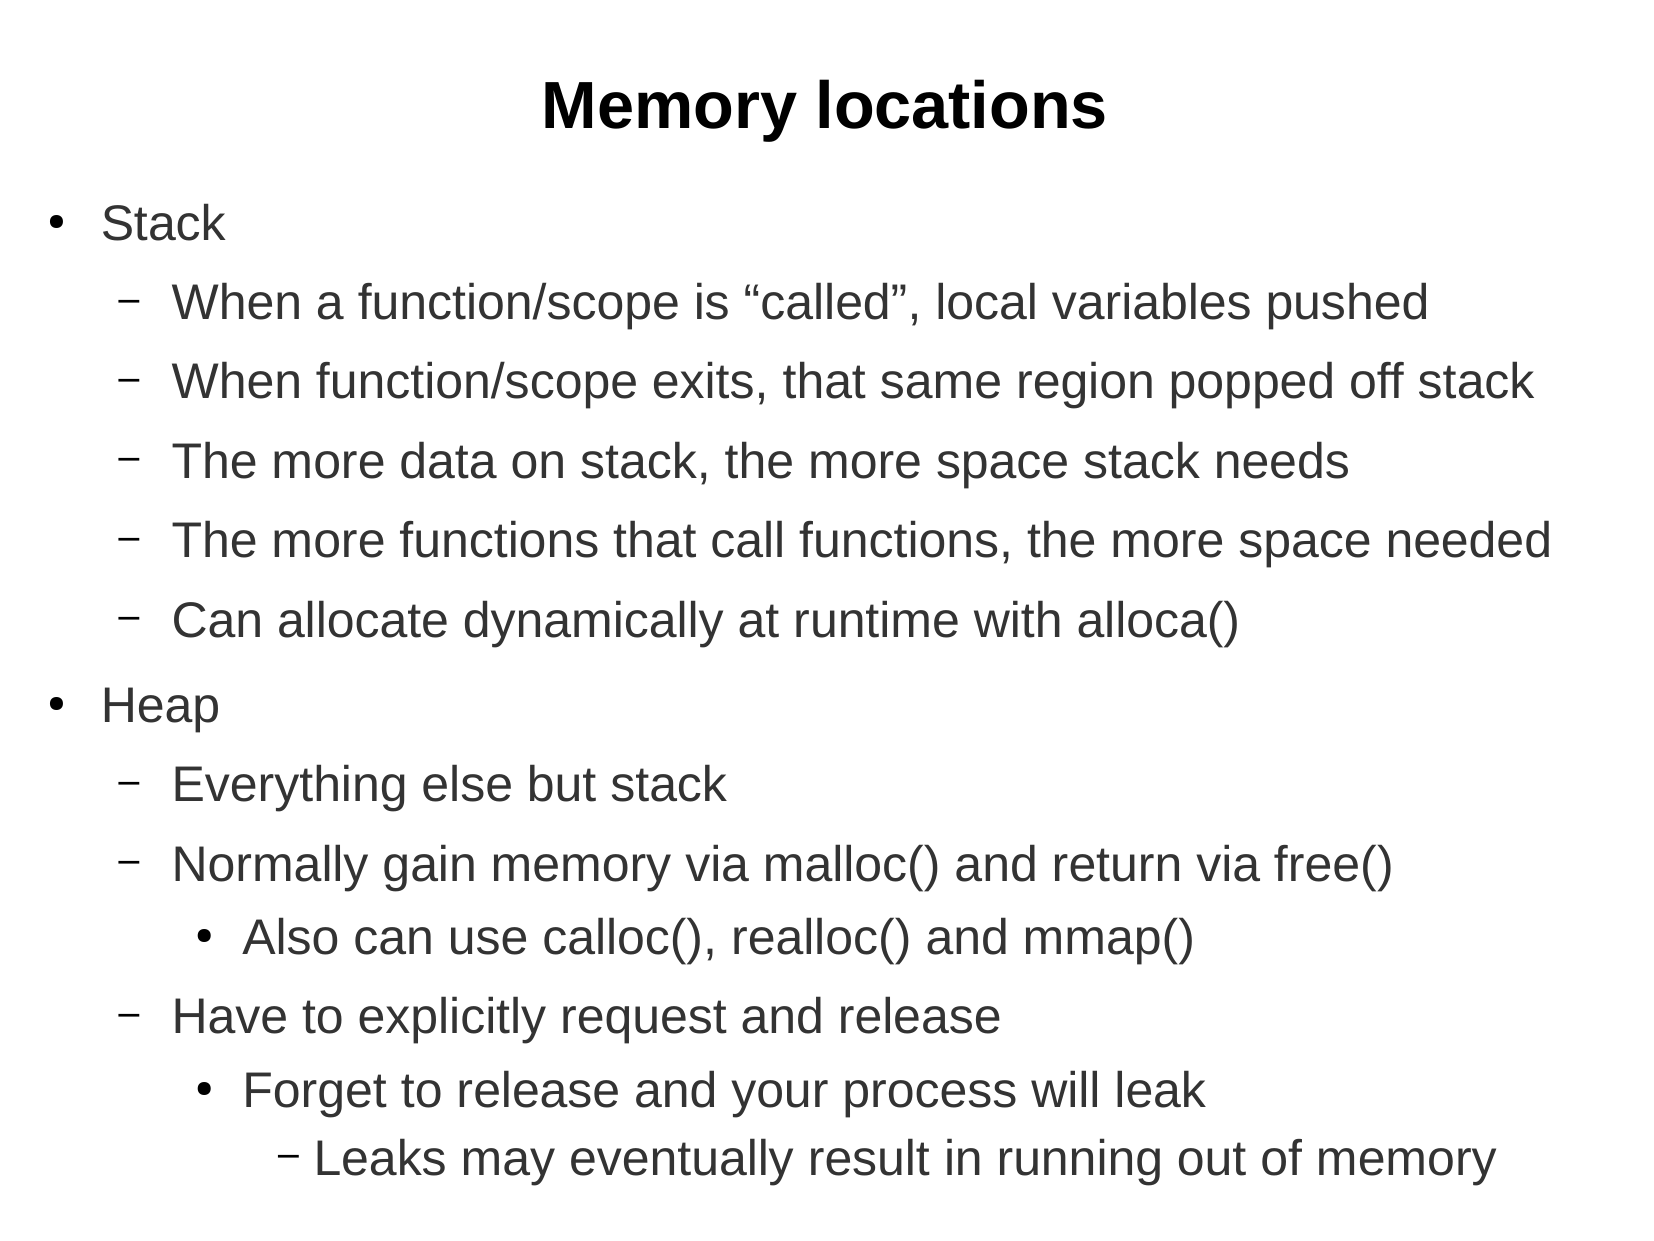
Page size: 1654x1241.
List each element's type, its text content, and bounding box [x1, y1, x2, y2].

title Memory locations [30, 30, 1621, 181]
list Stack When a function/scope is “called”, local variables pushed When function/scope exits, that same region popped off stack The more data on stack, the more space stack needs The more functions that call functions, the more space needed Can allocate dynamically at runtime with alloca() Heap Everything else but stack Normally gain memory via malloc() and return via free() Also can use calloc(), realloc() and mmap() Have to explicitly request and release Forget to release and your process will leak Leaks may eventually result in running out of memory [30, 195, 1621, 1216]
